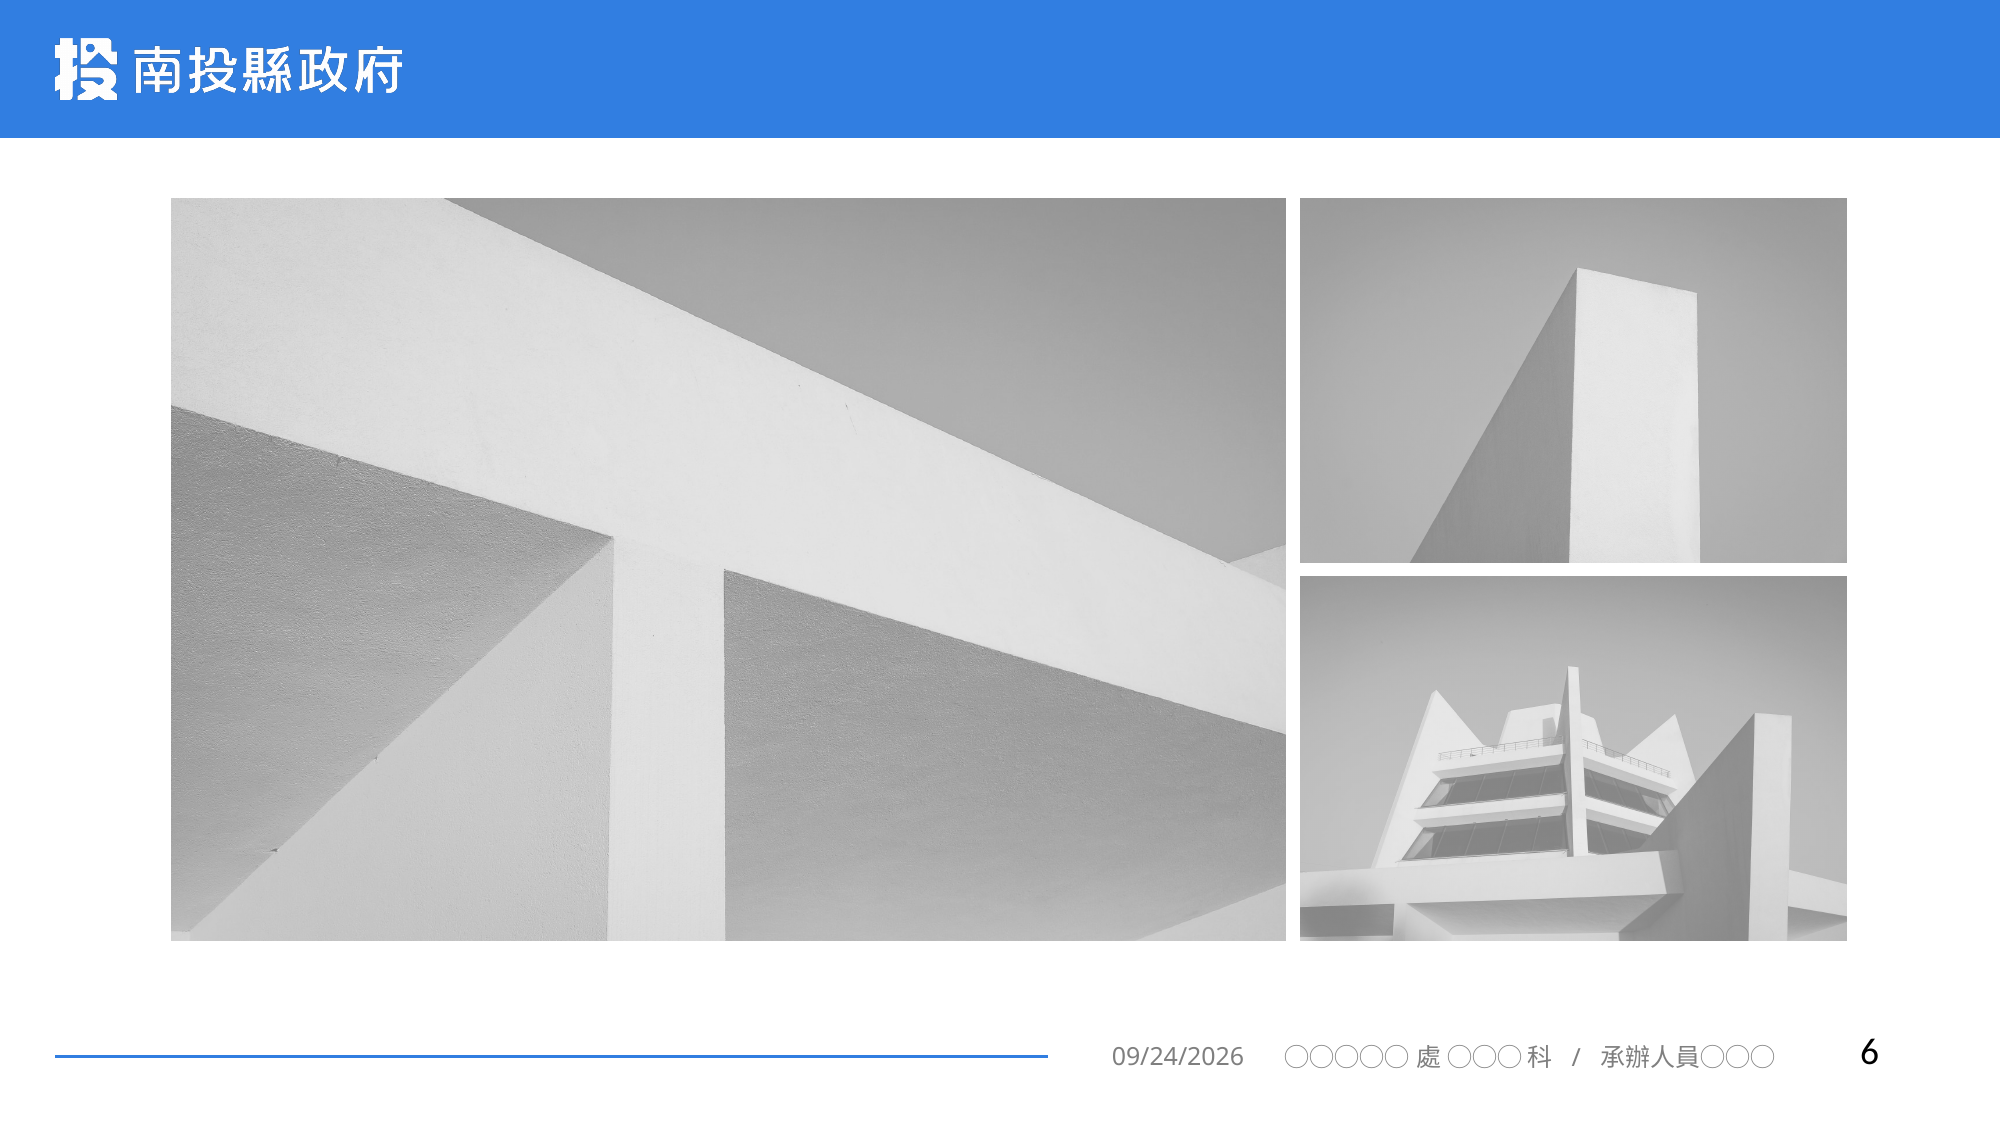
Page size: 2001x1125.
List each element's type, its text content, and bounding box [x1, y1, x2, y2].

text_box <編號> [1845, 1025, 1945, 1086]
picture [1300, 576, 1847, 941]
picture [1300, 198, 1847, 563]
text_box ◯◯◯◯◯處 ◯◯◯ 科 / 承辦人員◯◯◯ [1269, 1025, 1810, 1086]
picture [171, 198, 1286, 941]
picture [55, 38, 402, 100]
text_box 07/29/2024 [1096, 1025, 1260, 1086]
